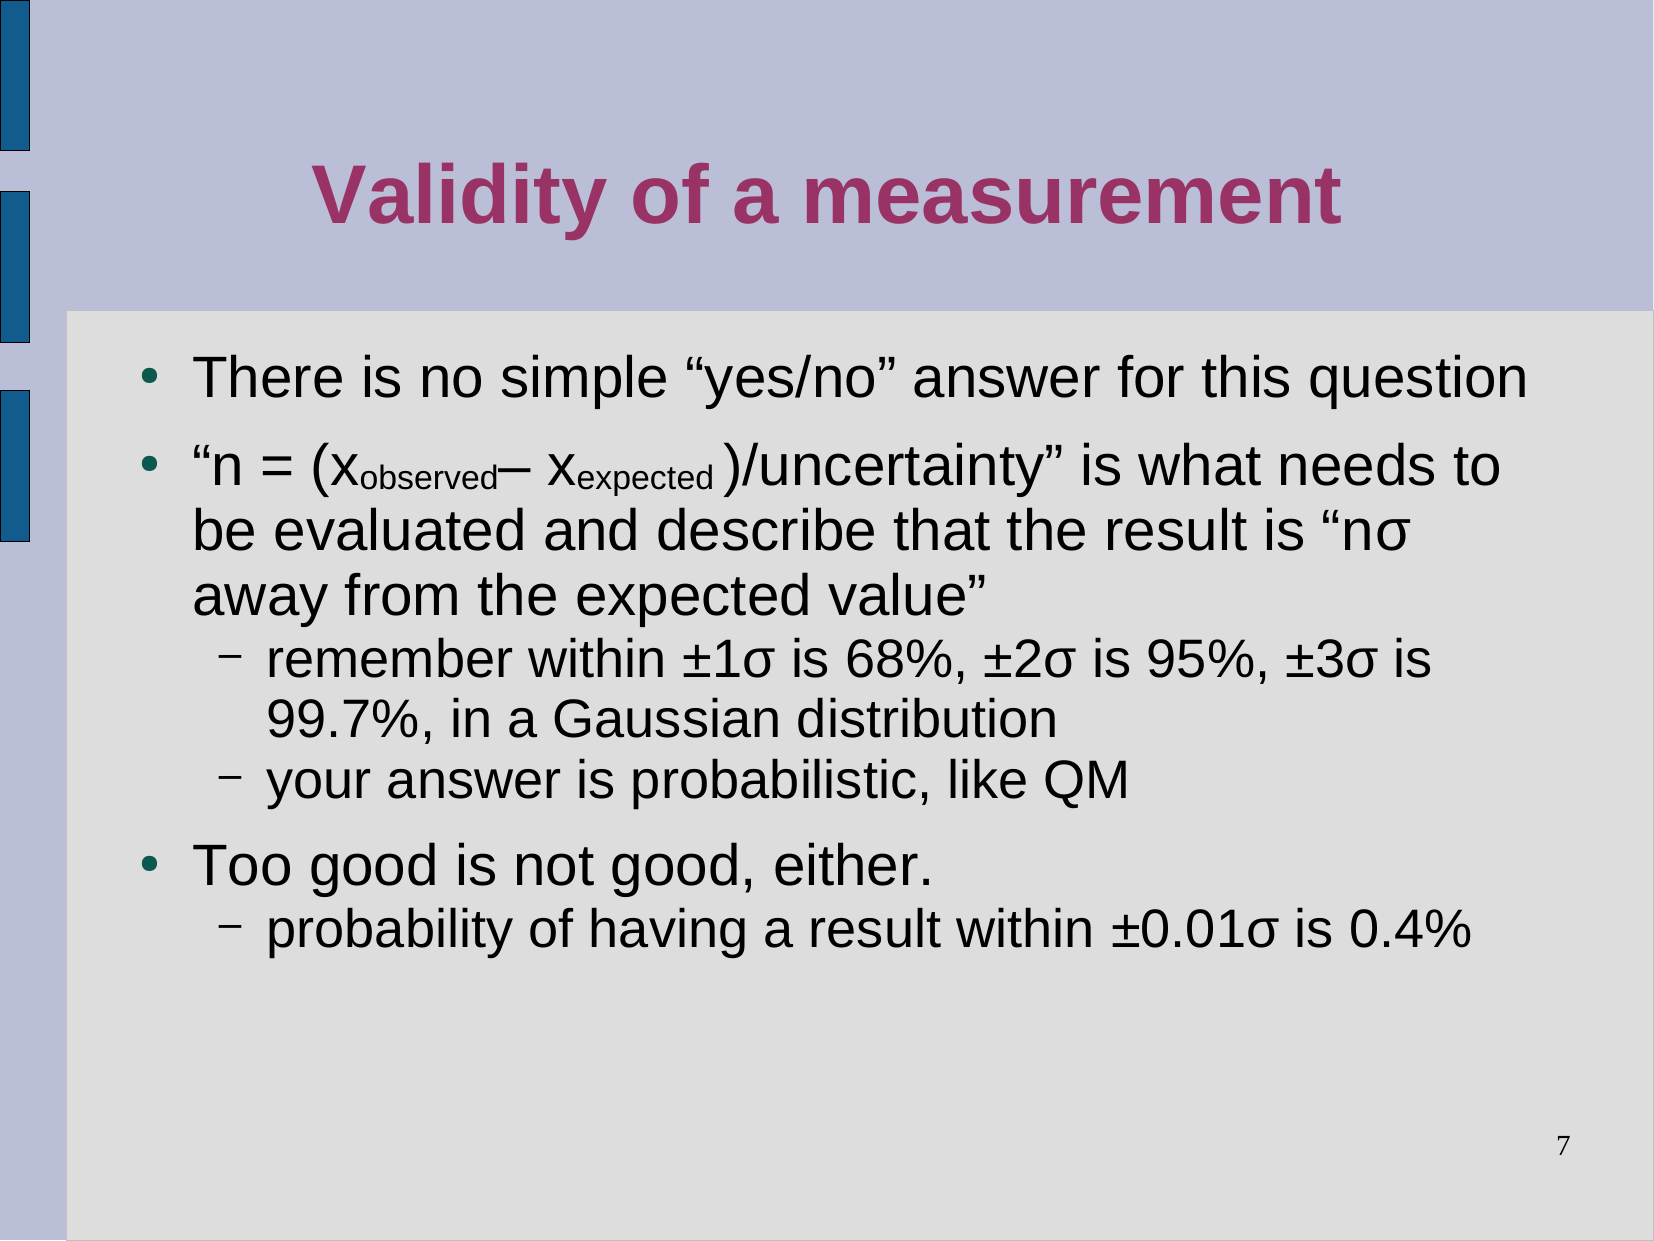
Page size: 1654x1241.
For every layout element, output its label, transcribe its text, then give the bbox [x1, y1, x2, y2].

list There is no simple “yes/no” answer for this question “n = (xobserved– xexpected )/uncertainty” is what needs to be evaluated and describe that the result is “nσ away from the expected value” remember within ±1σ is 68%, ±2σ is 95%, ±3σ is 99.7%, in a Gaussian distribution your answer is probabilistic, like QM Too good is not good, either. probability of having a result within ±0.01σ is 0.4% [121, 344, 1534, 1149]
title Validity of a measurement [121, 98, 1534, 291]
